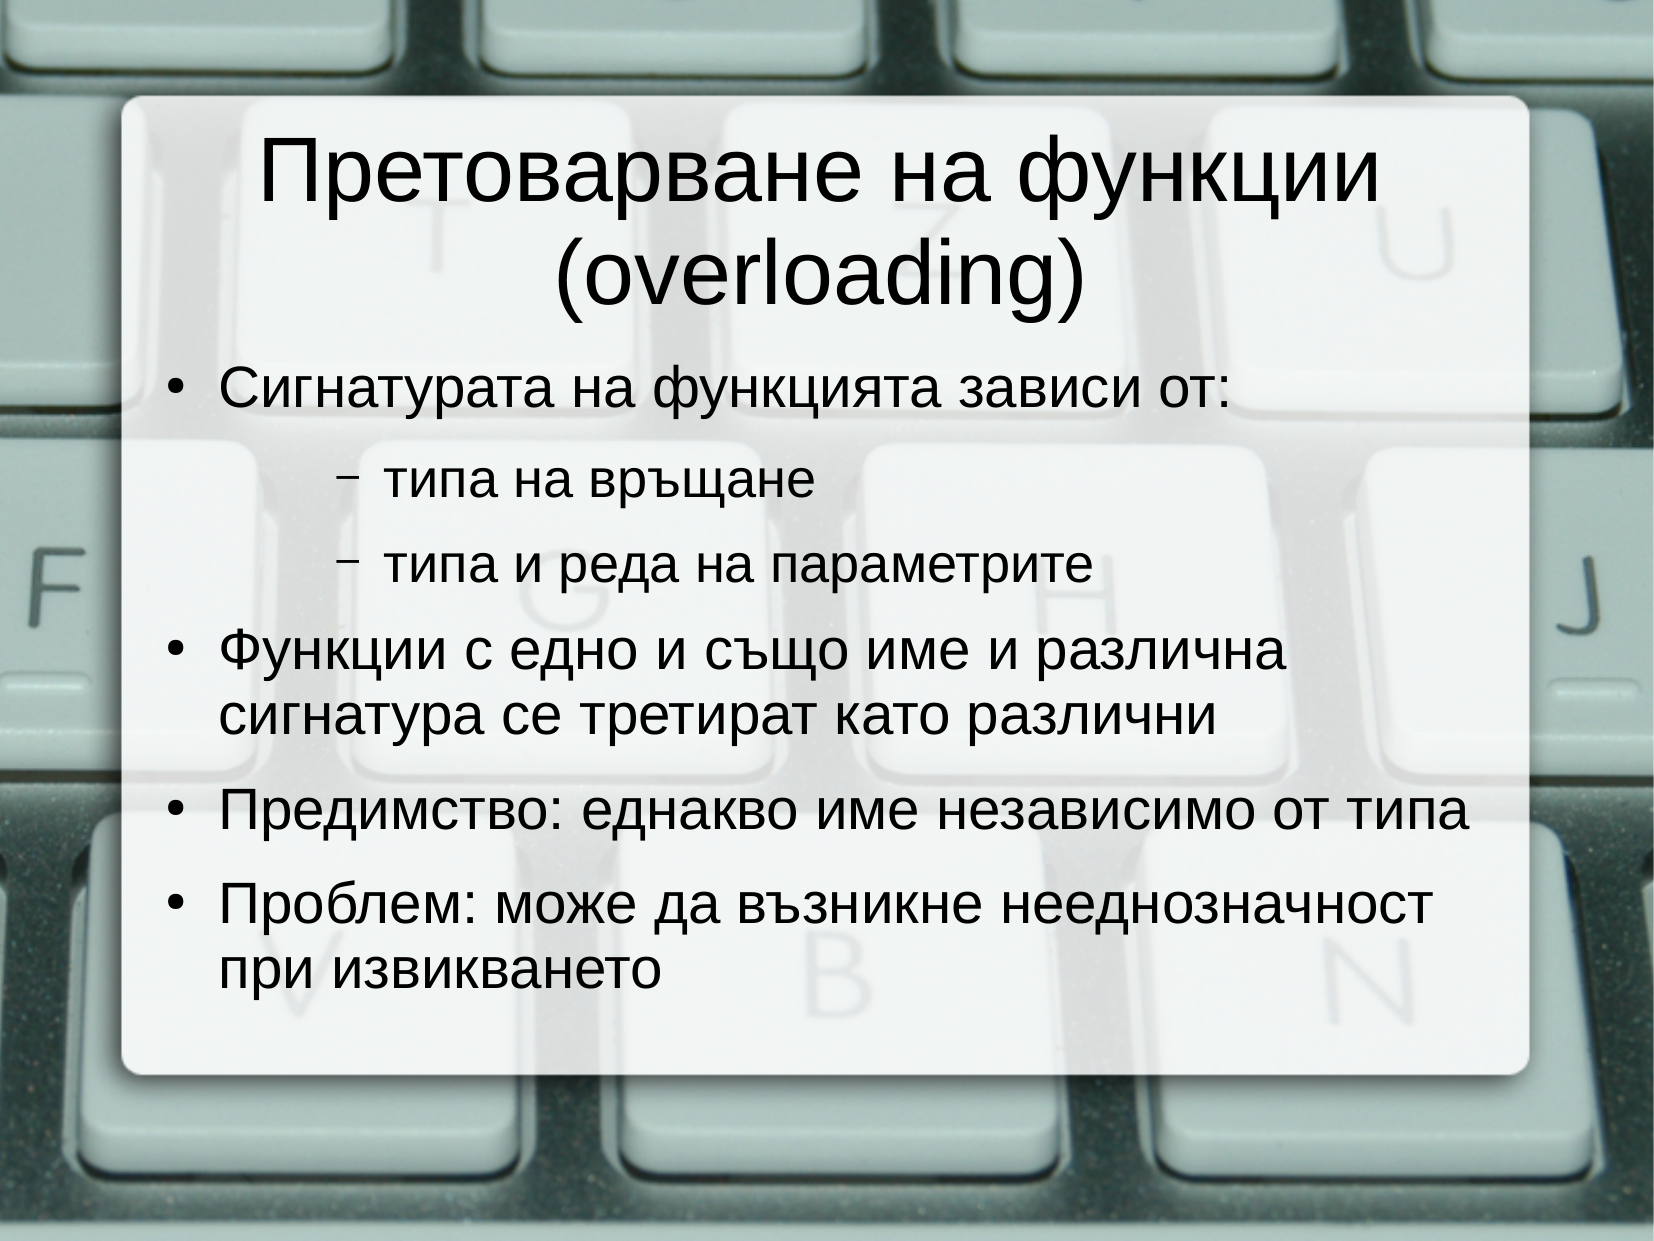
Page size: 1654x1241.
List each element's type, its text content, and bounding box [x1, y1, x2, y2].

title Претоварване на функции (overloading) [135, 117, 1506, 325]
list Сигнатурата на функцията зависи от: типа на връщане типа и реда на параметрите Функции с едно и също име и различна сигнатура се третират като различни Предимство: еднакво име независимо от типа Проблем: може да възникне нееднозначност при извикването [147, 354, 1506, 1074]
picture [0, 0, 1654, 1241]
